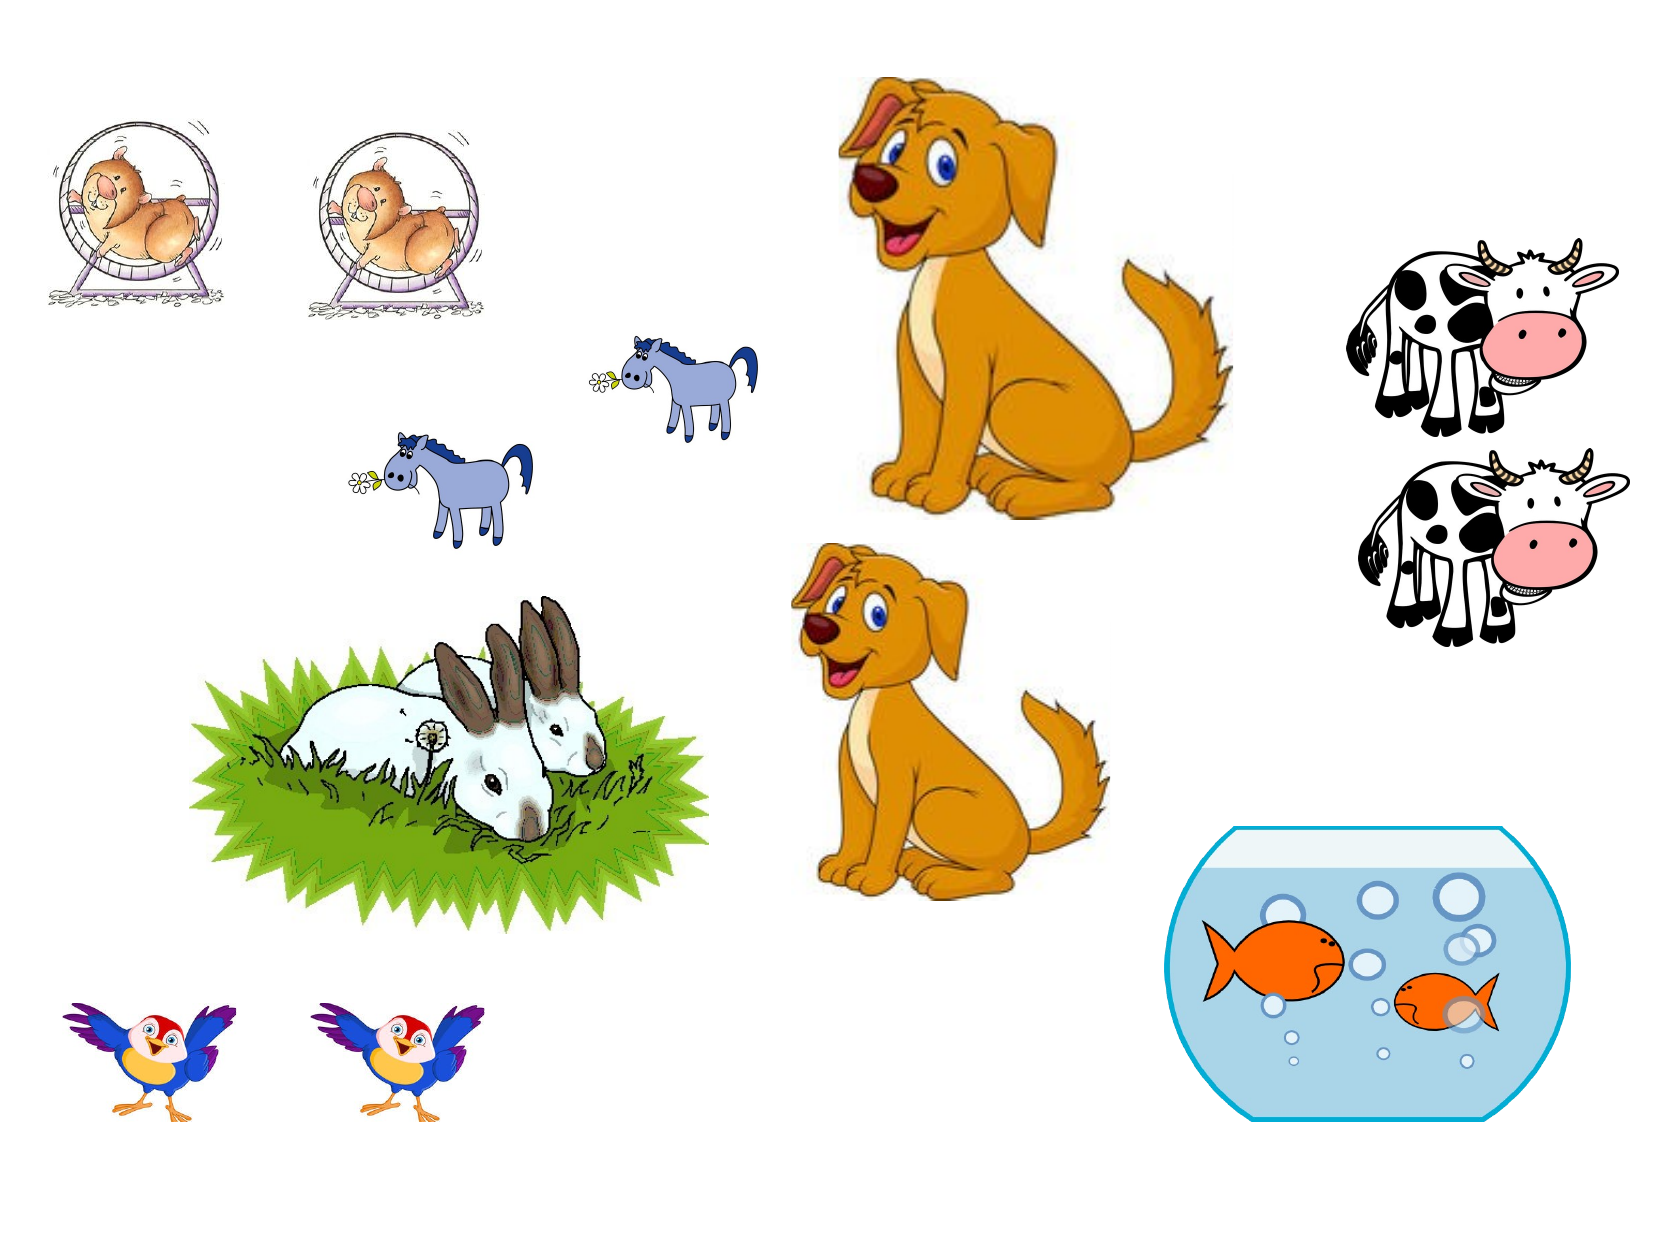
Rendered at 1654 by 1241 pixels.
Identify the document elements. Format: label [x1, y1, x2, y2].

picture [189, 596, 709, 934]
picture [307, 129, 485, 320]
picture [1346, 238, 1619, 438]
picture [791, 543, 1111, 901]
picture [47, 118, 225, 309]
picture [838, 77, 1234, 520]
picture [310, 1003, 485, 1122]
picture [1164, 826, 1571, 1123]
picture [1358, 448, 1630, 647]
picture [1485, 987, 1571, 1123]
picture [342, 413, 544, 556]
picture [583, 318, 768, 449]
picture [62, 1003, 237, 1122]
